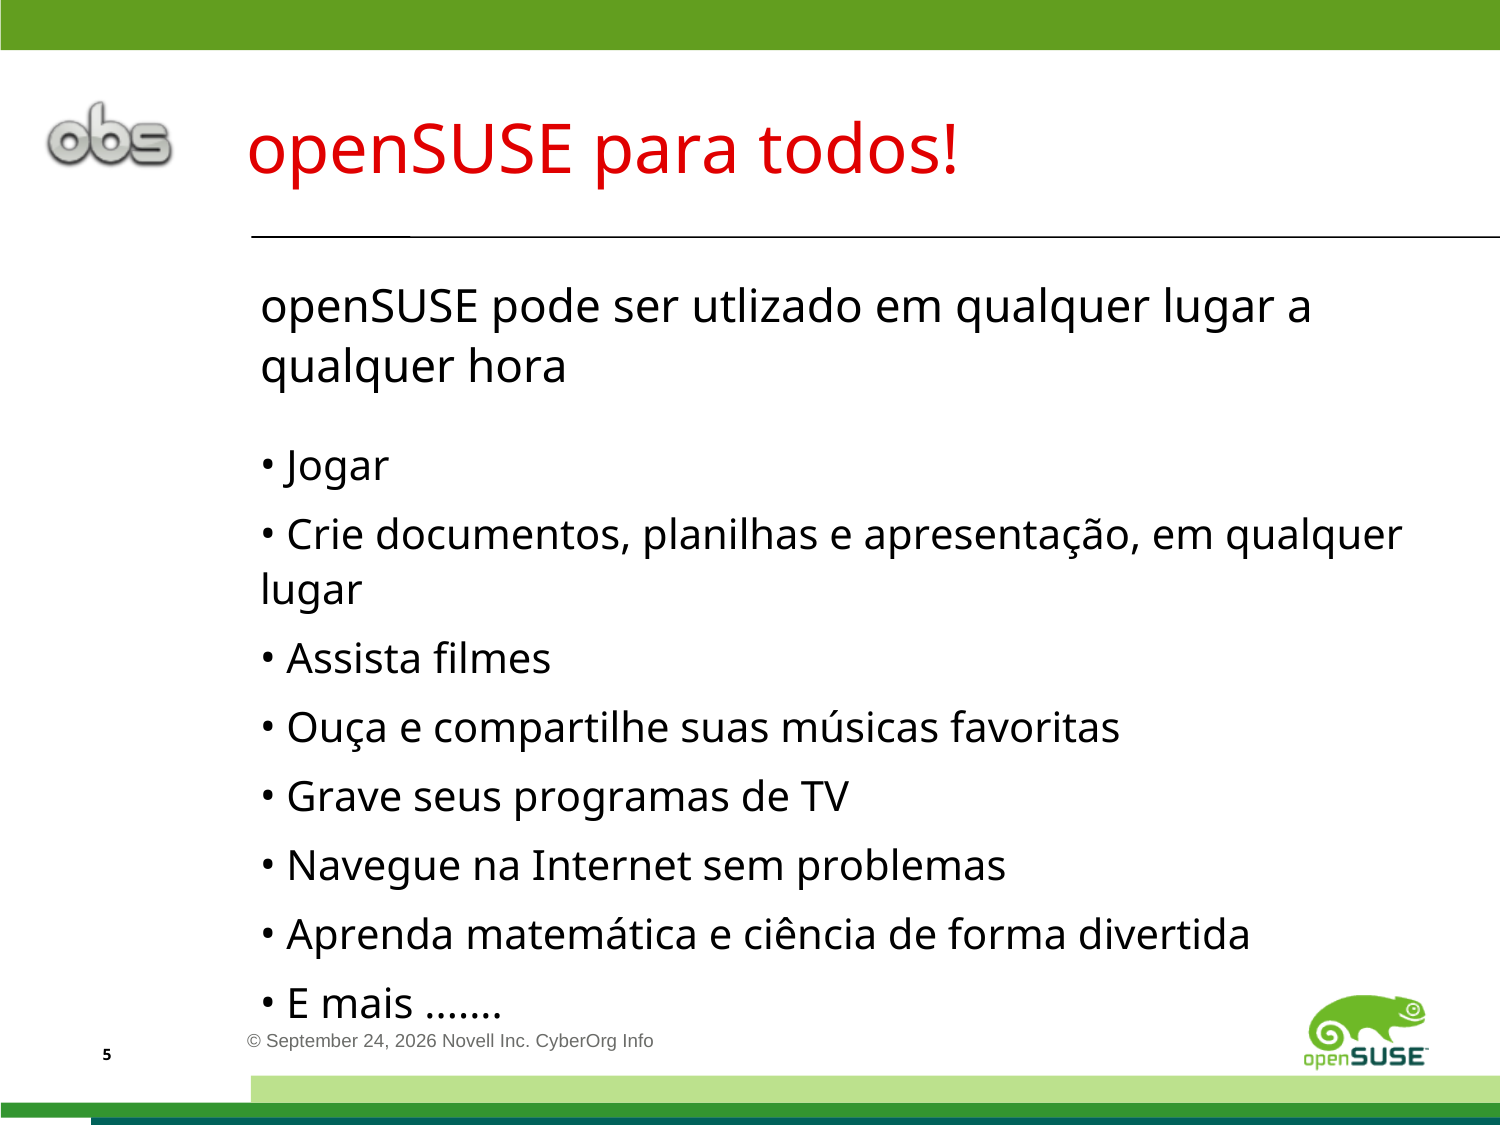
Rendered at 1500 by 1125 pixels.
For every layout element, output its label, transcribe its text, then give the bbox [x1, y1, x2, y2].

picture [32, 55, 189, 212]
title openSUSE para todos! [246, 60, 1409, 239]
list openSUSE pode ser utlizado em qualquer lugar a qualquer hora Jogar Crie documentos, planilhas e apresentação, em qualquer lugar Assista filmes Ouça e compartilhe suas músicas favoritas Grave seus programas de TV Navegue na Internet sem problemas Aprenda matemática e ciência de forma divertida E mais ....... [245, 267, 1458, 1026]
picture [1304, 1026, 1429, 1071]
